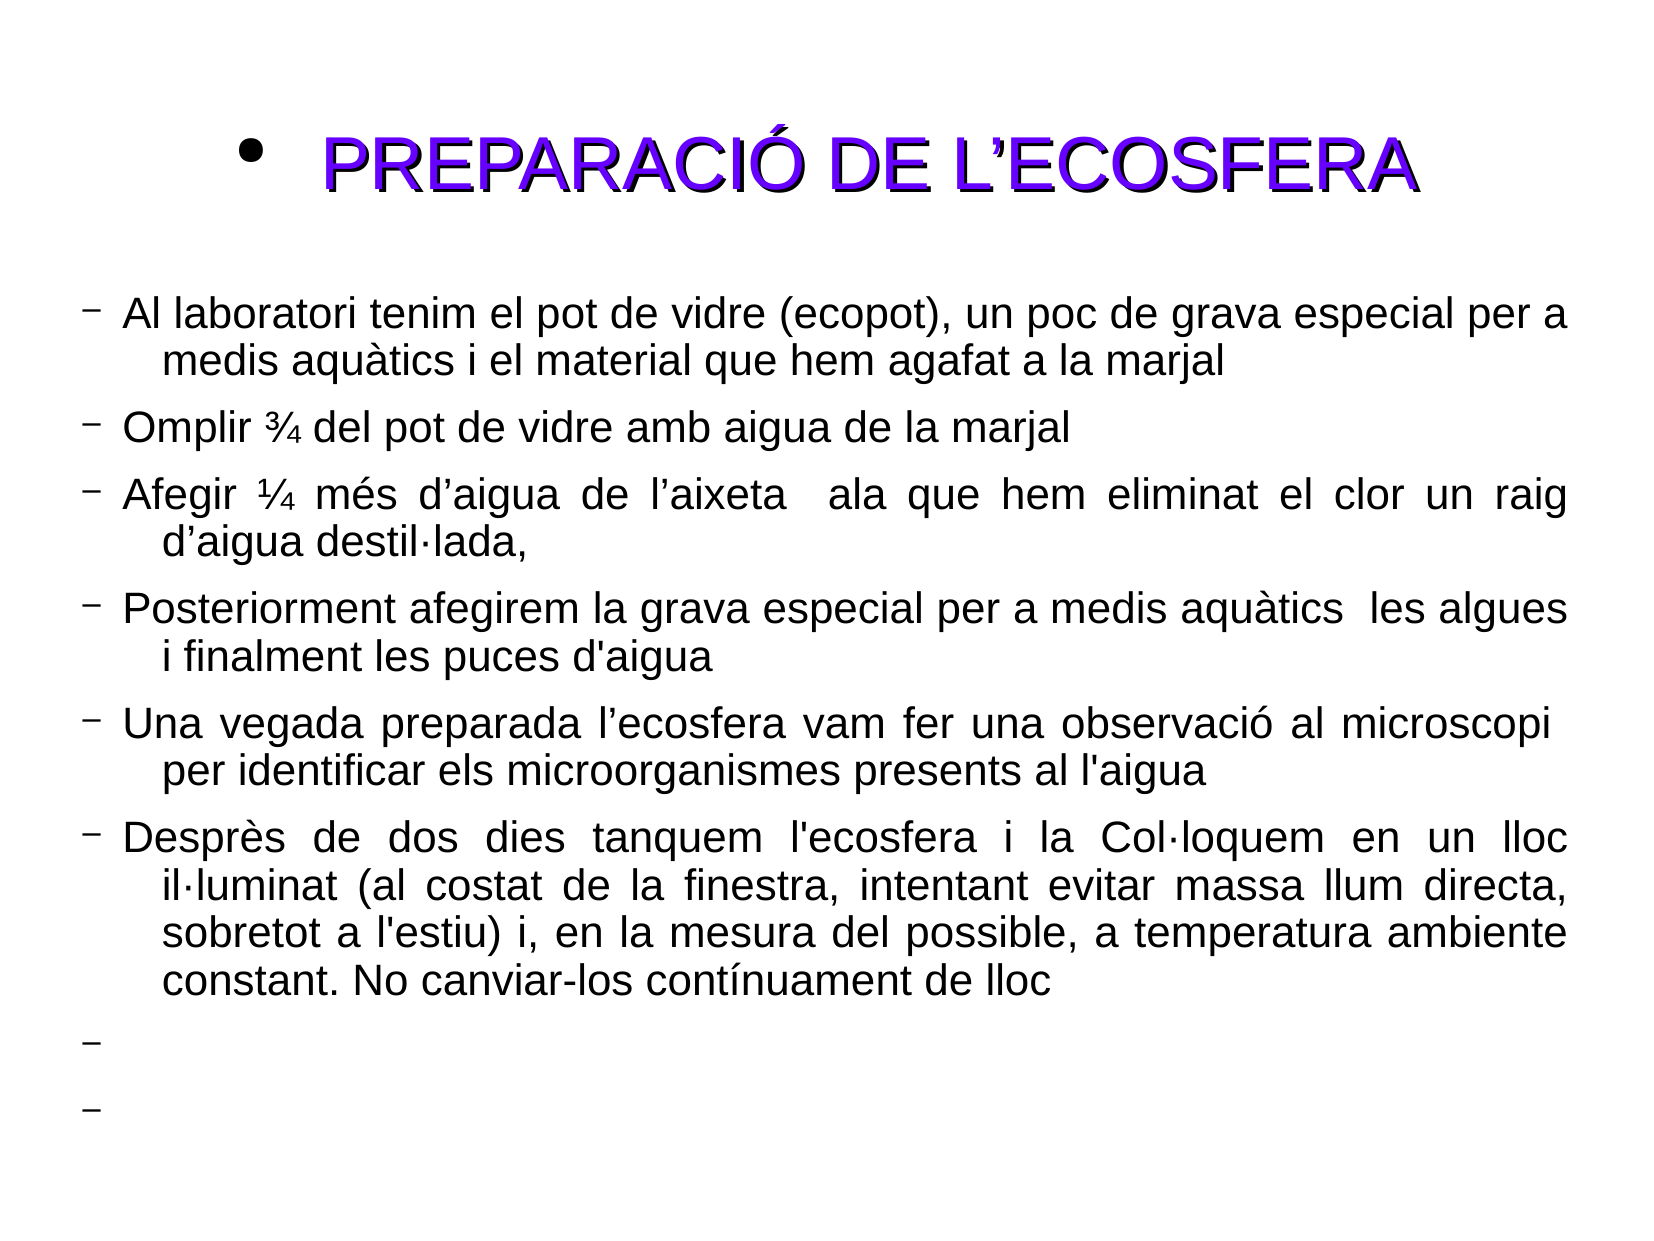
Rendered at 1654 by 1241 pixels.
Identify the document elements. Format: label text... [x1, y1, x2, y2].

title PREPARACIÓ DE L’ECOSFERA [82, 49, 1571, 257]
list Al laboratori tenim el pot de vidre (ecopot), un poc de grava especial per a medis aquàtics i el material que hem agafat a la marjal Omplir ¾ del pot de vidre amb aigua de la marjal Afegir ¼ més d’aigua de l’aixeta ala que hem eliminat el clor un raig d’aigua destil·lada, Posteriorment afegirem la grava especial per a medis aquàtics les algues i finalment les puces d'aigua Una vegada preparada l’ecosfera vam fer una observació al microscopi per identificar els microorganismes presents al l'aigua Desprès de dos dies tanquem l'ecosfera i la Col·loquem en un lloc il·luminat (al costat de la finestra, intentant evitar massa llum directa, sobretot a l'estiu) i, en la mesura del possible, a temperatura ambiente constant. No canviar-los contínuament de lloc [82, 290, 1571, 1010]
